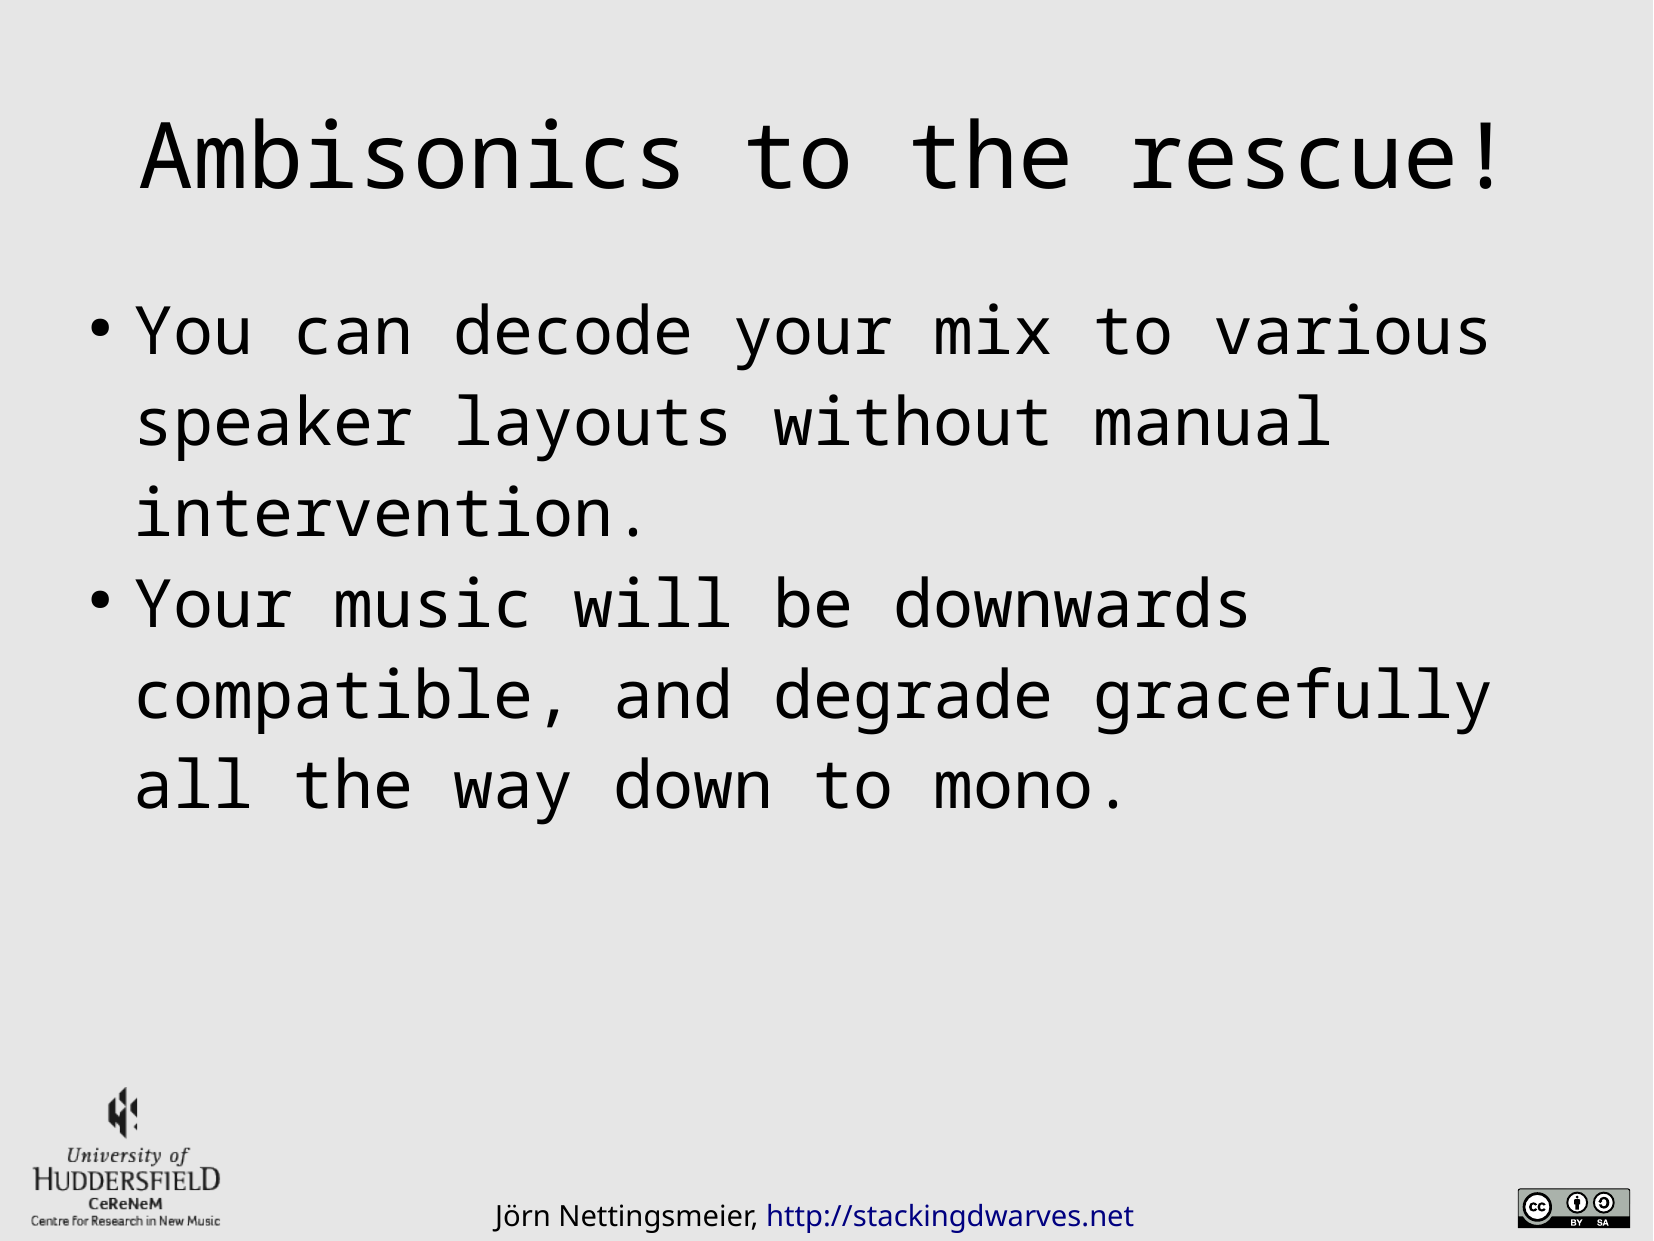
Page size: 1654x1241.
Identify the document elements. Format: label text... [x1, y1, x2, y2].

picture [31, 1087, 222, 1229]
text_box You can decode your mix to various speaker layouts without manual intervention. Your music will be downwards compatible, and degrade gracefully all the way down to mono. [73, 276, 1574, 758]
title Ambisonics to the rescue! [82, 49, 1571, 257]
